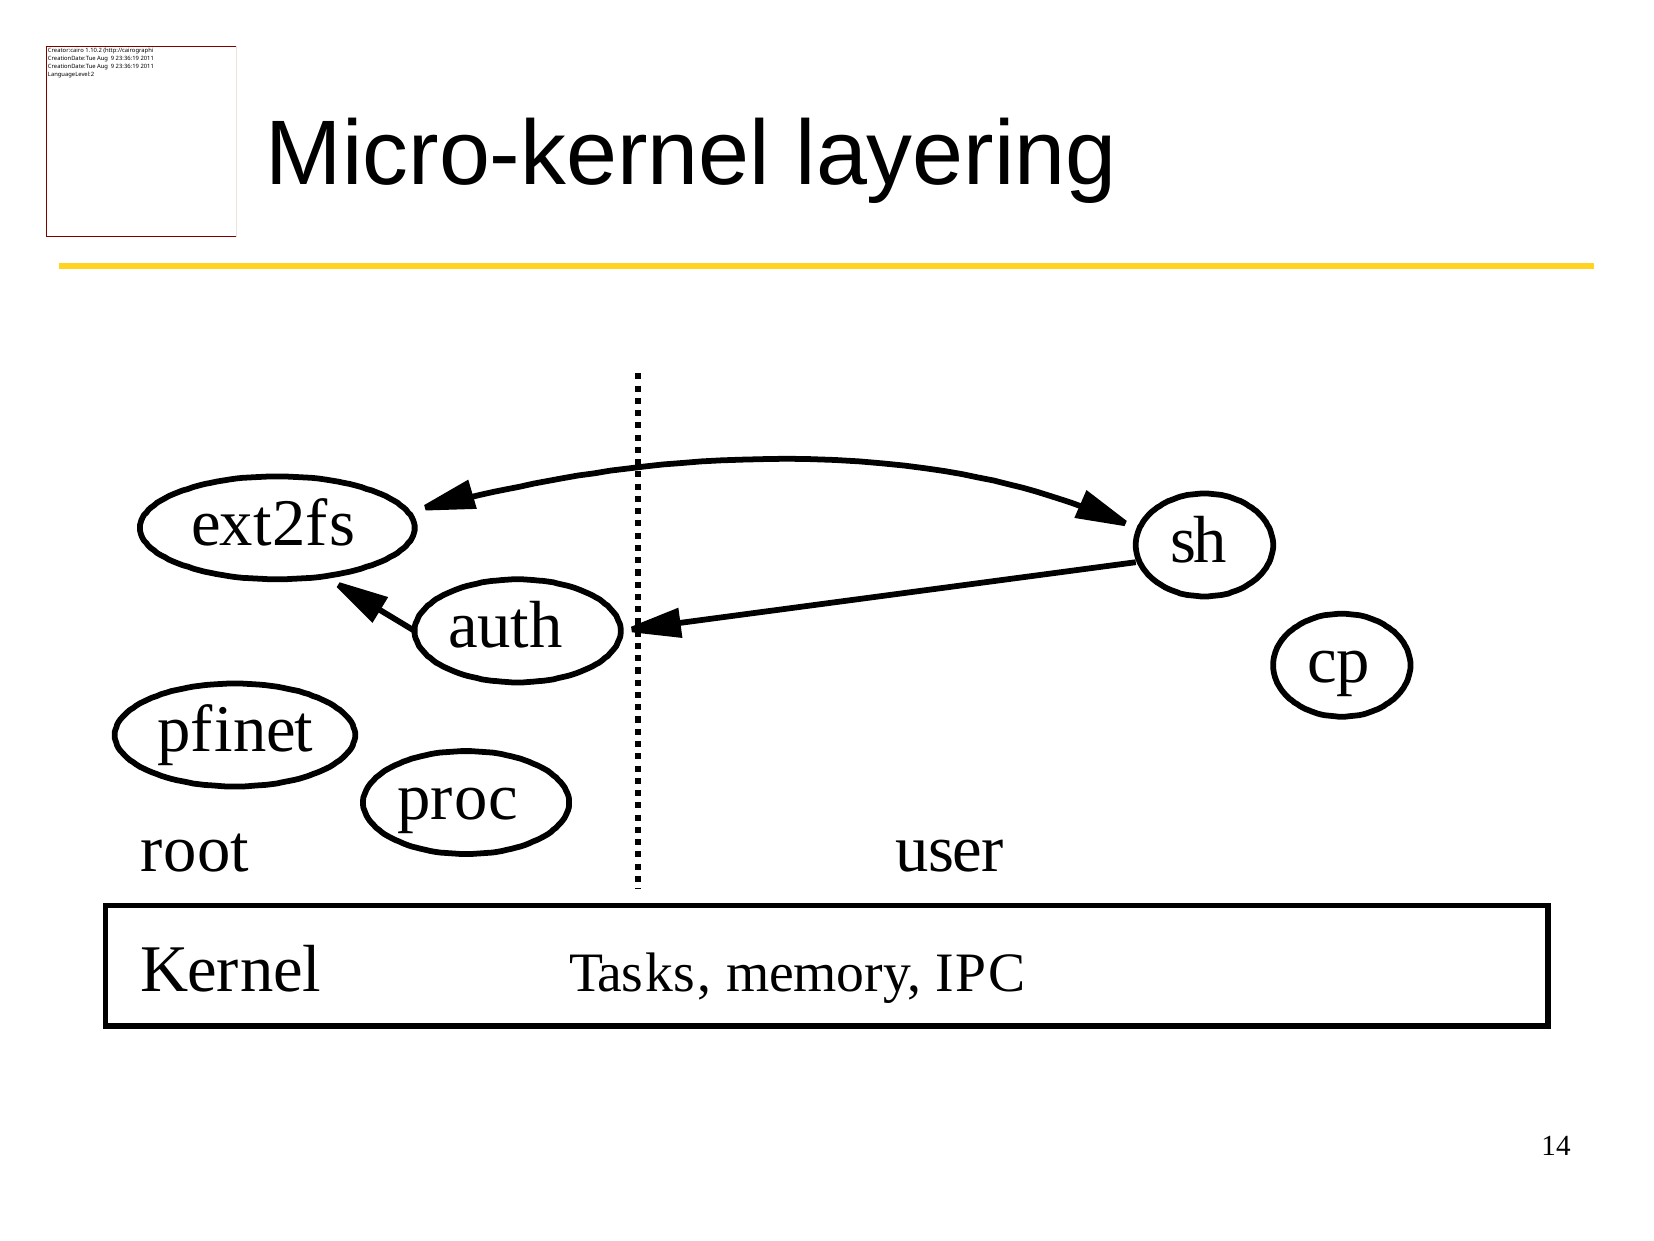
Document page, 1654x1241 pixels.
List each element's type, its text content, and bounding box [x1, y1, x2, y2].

picture [82, 350, 1571, 1049]
title Micro-kernel layering [265, 49, 1571, 257]
